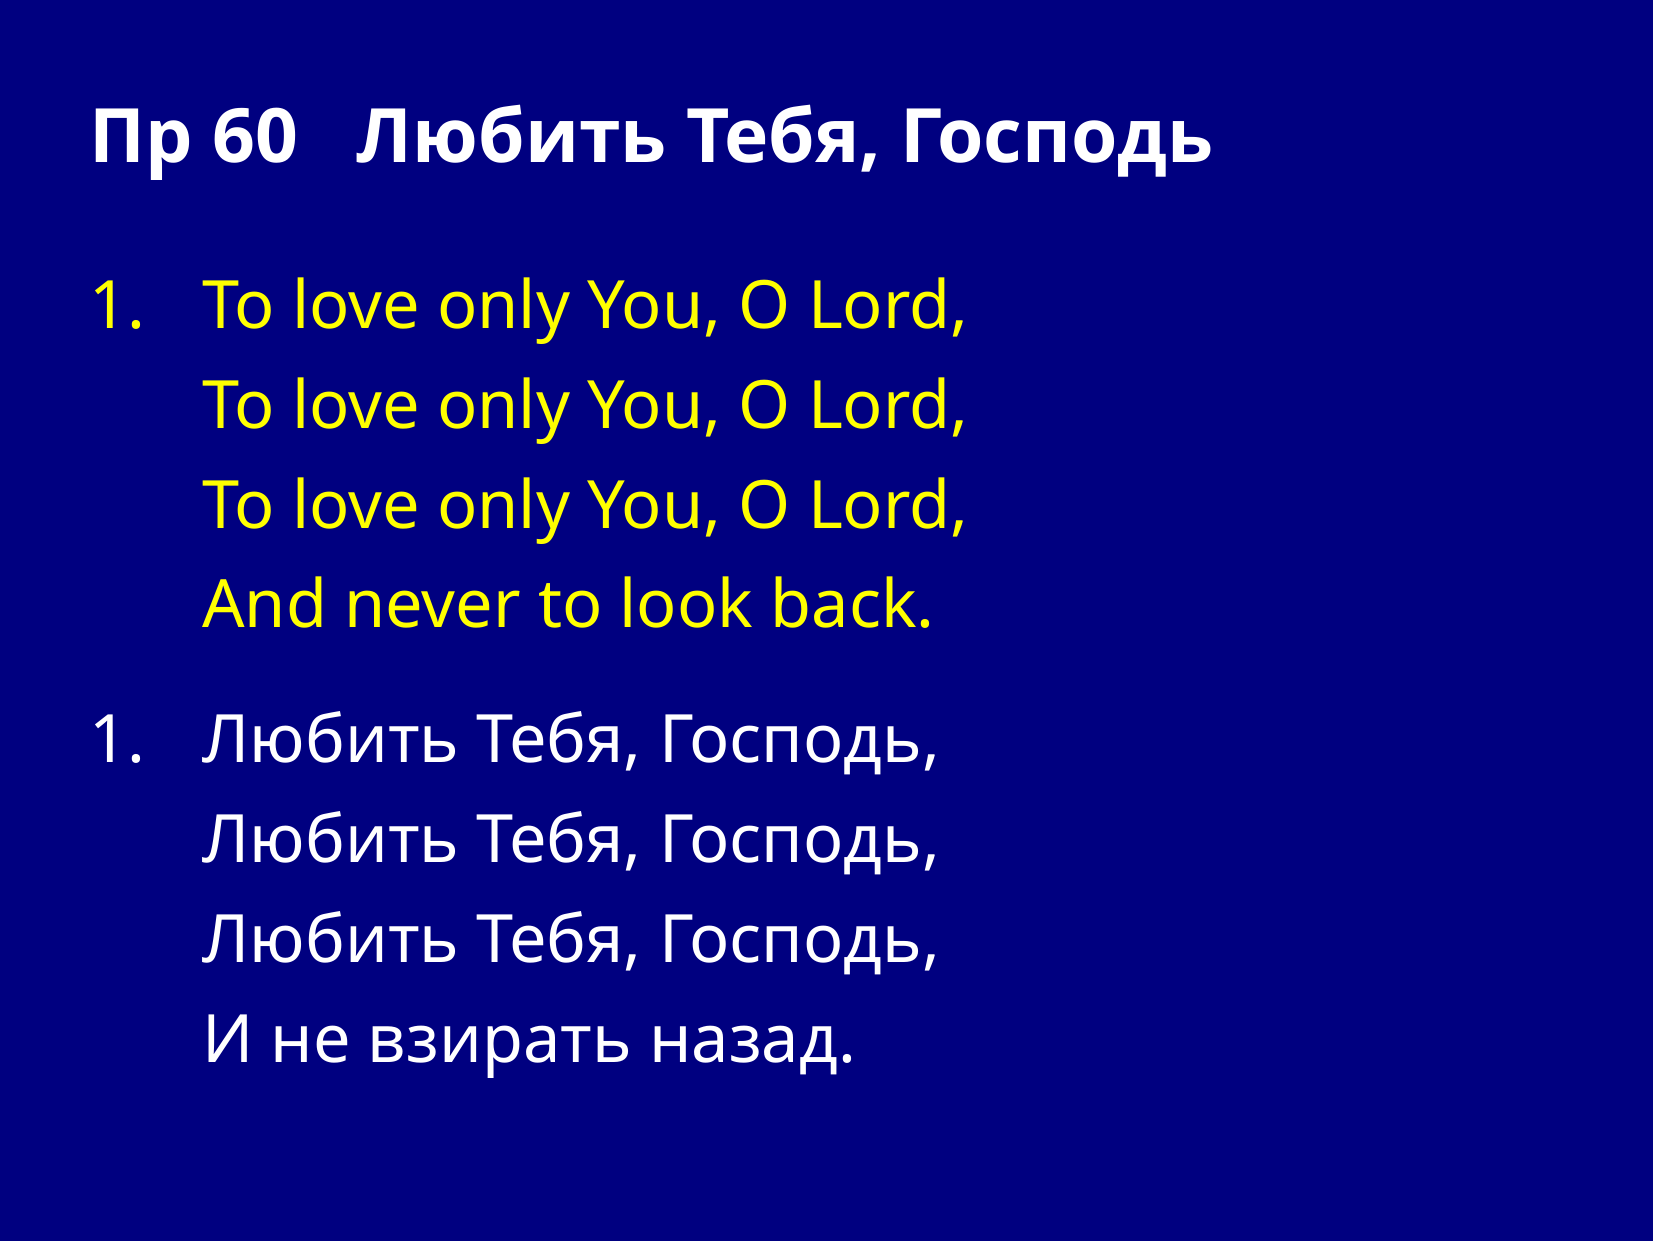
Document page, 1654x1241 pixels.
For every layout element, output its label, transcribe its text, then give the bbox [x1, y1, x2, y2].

text_box 1. Любить Тебя, Господь, Любить Тебя, Господь, Любить Тебя, Господь, И не взирать назад. [75, 675, 1576, 1163]
text_box Пр 60 Любить Тебя, Господь [75, 75, 1576, 188]
text_box 1. To love only You, O Lord, To love only You, O Lord, To love only You, O Lord, And never to look back. [75, 188, 1576, 638]
